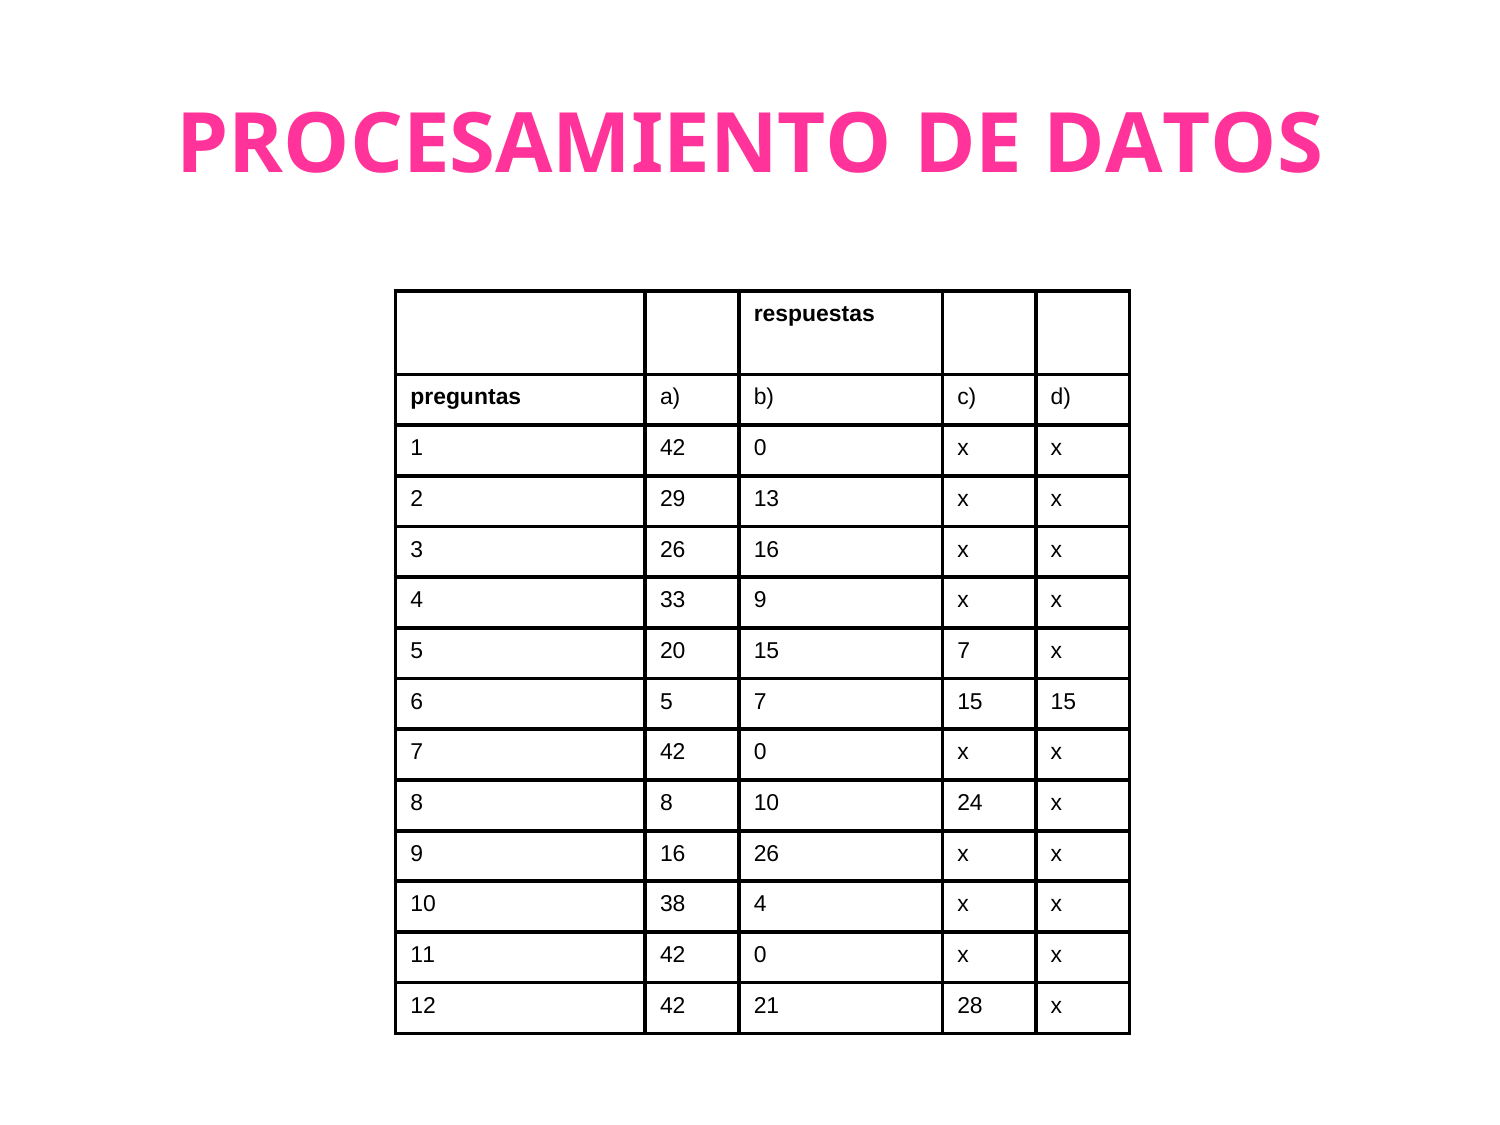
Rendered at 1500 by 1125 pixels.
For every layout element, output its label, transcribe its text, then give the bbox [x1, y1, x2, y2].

table_cell 42 [647, 731, 737, 778]
table_header [944, 293, 1034, 373]
table_cell x [1038, 478, 1128, 525]
table_cell 21 [741, 984, 941, 1032]
table_cell x [944, 833, 1034, 879]
table_cell x [1038, 630, 1128, 677]
table_cell 38 [647, 883, 737, 930]
table_cell 9 [397, 833, 643, 879]
table_cell 4 [741, 883, 941, 930]
table_cell 7 [944, 630, 1034, 677]
table_header [1038, 293, 1128, 373]
table_cell 20 [647, 630, 737, 677]
table_cell 4 [397, 579, 643, 626]
table_cell x [944, 427, 1034, 474]
table_cell 0 [741, 427, 941, 474]
table_cell 10 [397, 883, 643, 930]
table_cell b) [741, 376, 941, 423]
table_cell a) [647, 376, 737, 423]
table_cell x [1038, 427, 1128, 474]
table_cell 0 [741, 731, 941, 778]
table_cell 15 [741, 630, 941, 677]
table_cell 8 [647, 782, 737, 829]
table_cell 9 [741, 579, 941, 626]
table_cell 15 [1038, 680, 1128, 727]
table_cell x [944, 934, 1034, 981]
table_cell 15 [944, 680, 1034, 727]
table_cell 3 [397, 528, 643, 575]
table_cell 16 [647, 833, 737, 879]
table_cell 26 [647, 528, 737, 575]
table_cell x [1038, 528, 1128, 575]
title PROCESAMIENTO DE DATOS [75, 45, 1426, 233]
table_cell d) [1038, 376, 1128, 423]
table_cell 5 [647, 680, 737, 727]
table_cell 42 [647, 984, 737, 1032]
table_cell 7 [741, 680, 941, 727]
table_cell c) [944, 376, 1034, 423]
table_cell x [1038, 731, 1128, 778]
table_cell 16 [741, 528, 941, 575]
table_cell x [944, 731, 1034, 778]
table_cell x [944, 883, 1034, 930]
table_cell 42 [647, 934, 737, 981]
table_cell x [944, 528, 1034, 575]
table_cell 6 [397, 680, 643, 727]
table_cell 10 [741, 782, 941, 829]
table_cell 7 [397, 731, 643, 778]
table_cell preguntas [397, 376, 643, 423]
table_cell 0 [741, 934, 941, 981]
table_cell x [1038, 833, 1128, 879]
table_cell x [1038, 883, 1128, 930]
table_header [647, 293, 737, 373]
table_cell 12 [397, 984, 643, 1032]
table_header respuestas [741, 293, 941, 373]
table_cell 26 [741, 833, 941, 879]
table_cell 42 [647, 427, 737, 474]
table_cell 5 [397, 630, 643, 677]
table_cell x [1038, 984, 1128, 1032]
table_cell 2 [397, 478, 643, 525]
table_cell 33 [647, 579, 737, 626]
table_cell 28 [944, 984, 1034, 1032]
table_cell x [1038, 579, 1128, 626]
table_cell 24 [944, 782, 1034, 829]
table_cell x [944, 579, 1034, 626]
table_cell 29 [647, 478, 737, 525]
table_cell 8 [397, 782, 643, 829]
table_cell x [1038, 934, 1128, 981]
table_cell 13 [741, 478, 941, 525]
table_cell 1 [397, 427, 643, 474]
table_cell x [1038, 782, 1128, 829]
table_cell x [944, 478, 1034, 525]
table_cell 11 [397, 934, 643, 981]
table_header [397, 293, 643, 373]
